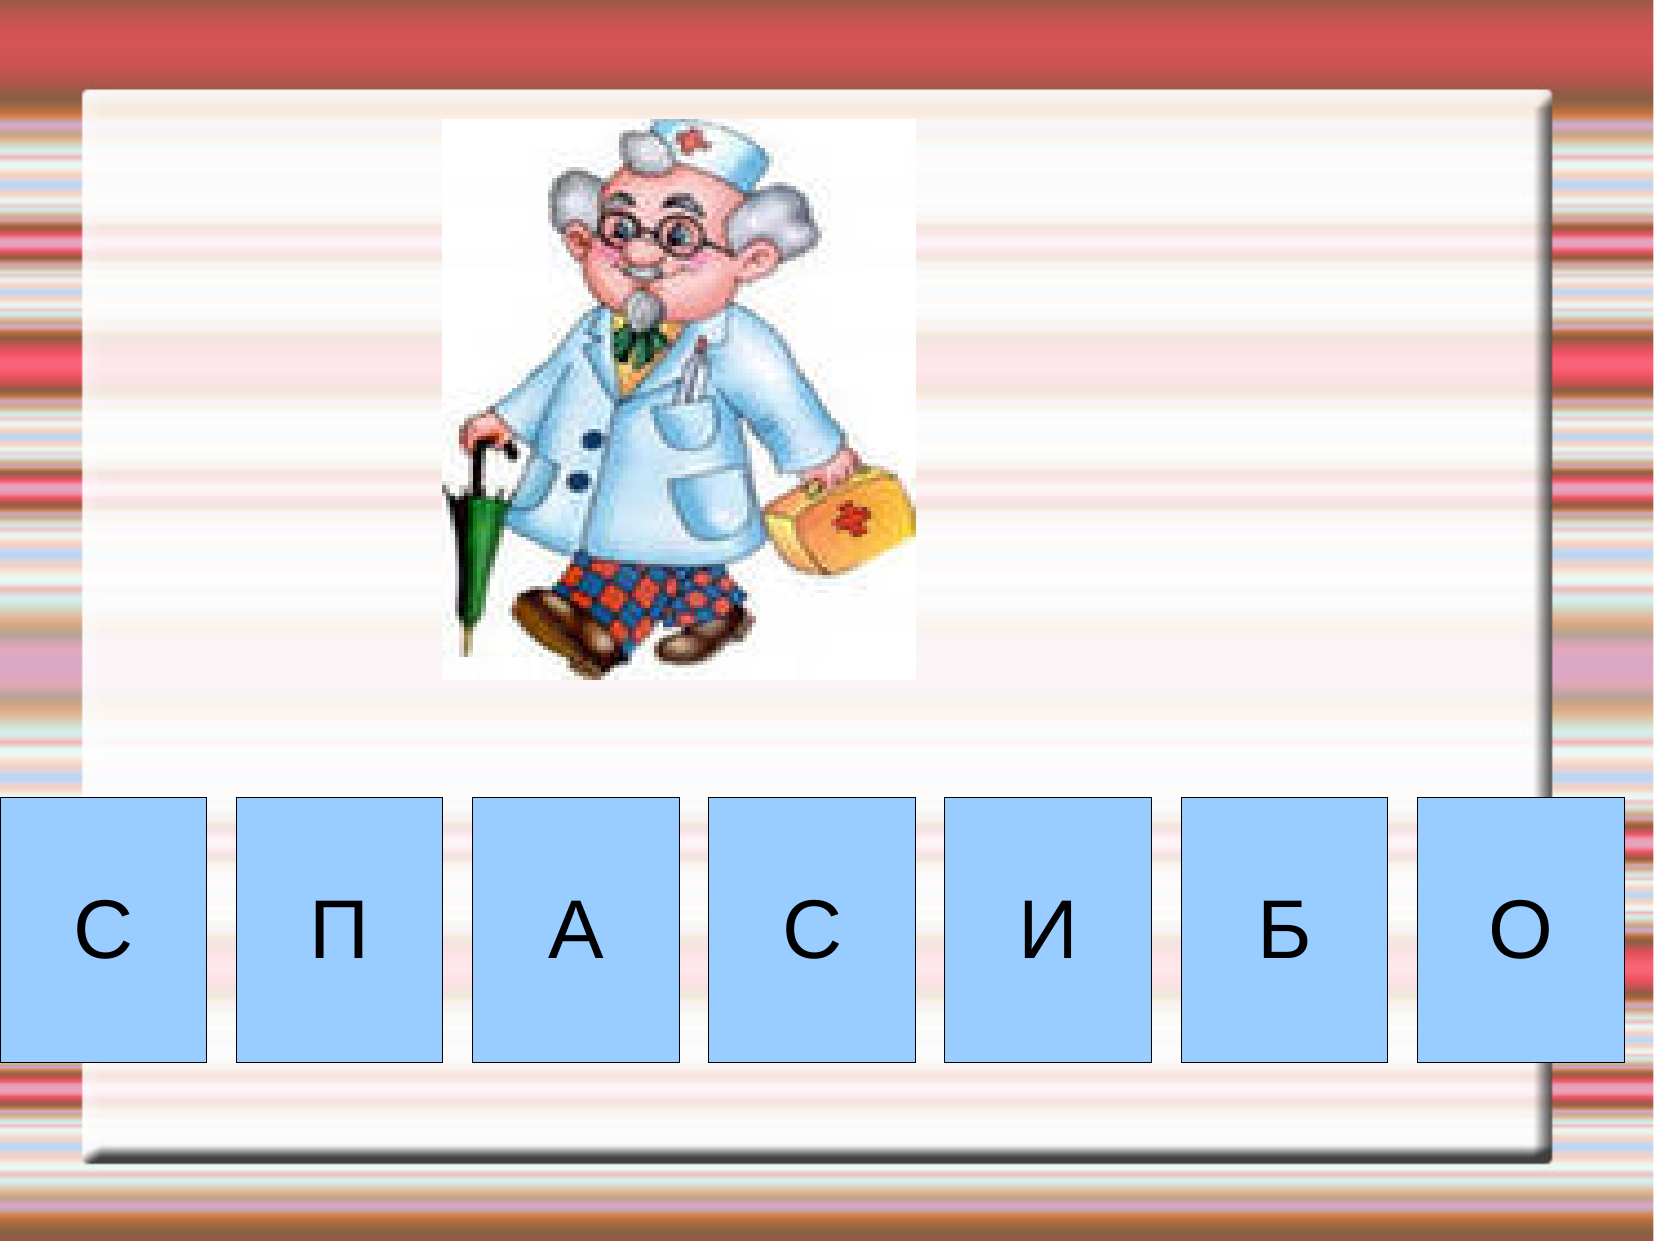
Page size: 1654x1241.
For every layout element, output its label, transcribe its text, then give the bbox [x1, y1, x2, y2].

text_box С [0, 797, 207, 1063]
text_box П [236, 797, 443, 1063]
text_box И [944, 797, 1152, 1063]
text_box С [708, 797, 916, 1063]
text_box Б [1181, 797, 1388, 1063]
picture [0, 0, 1654, 1241]
text_box А [472, 797, 680, 1063]
text_box О [1417, 797, 1625, 1063]
